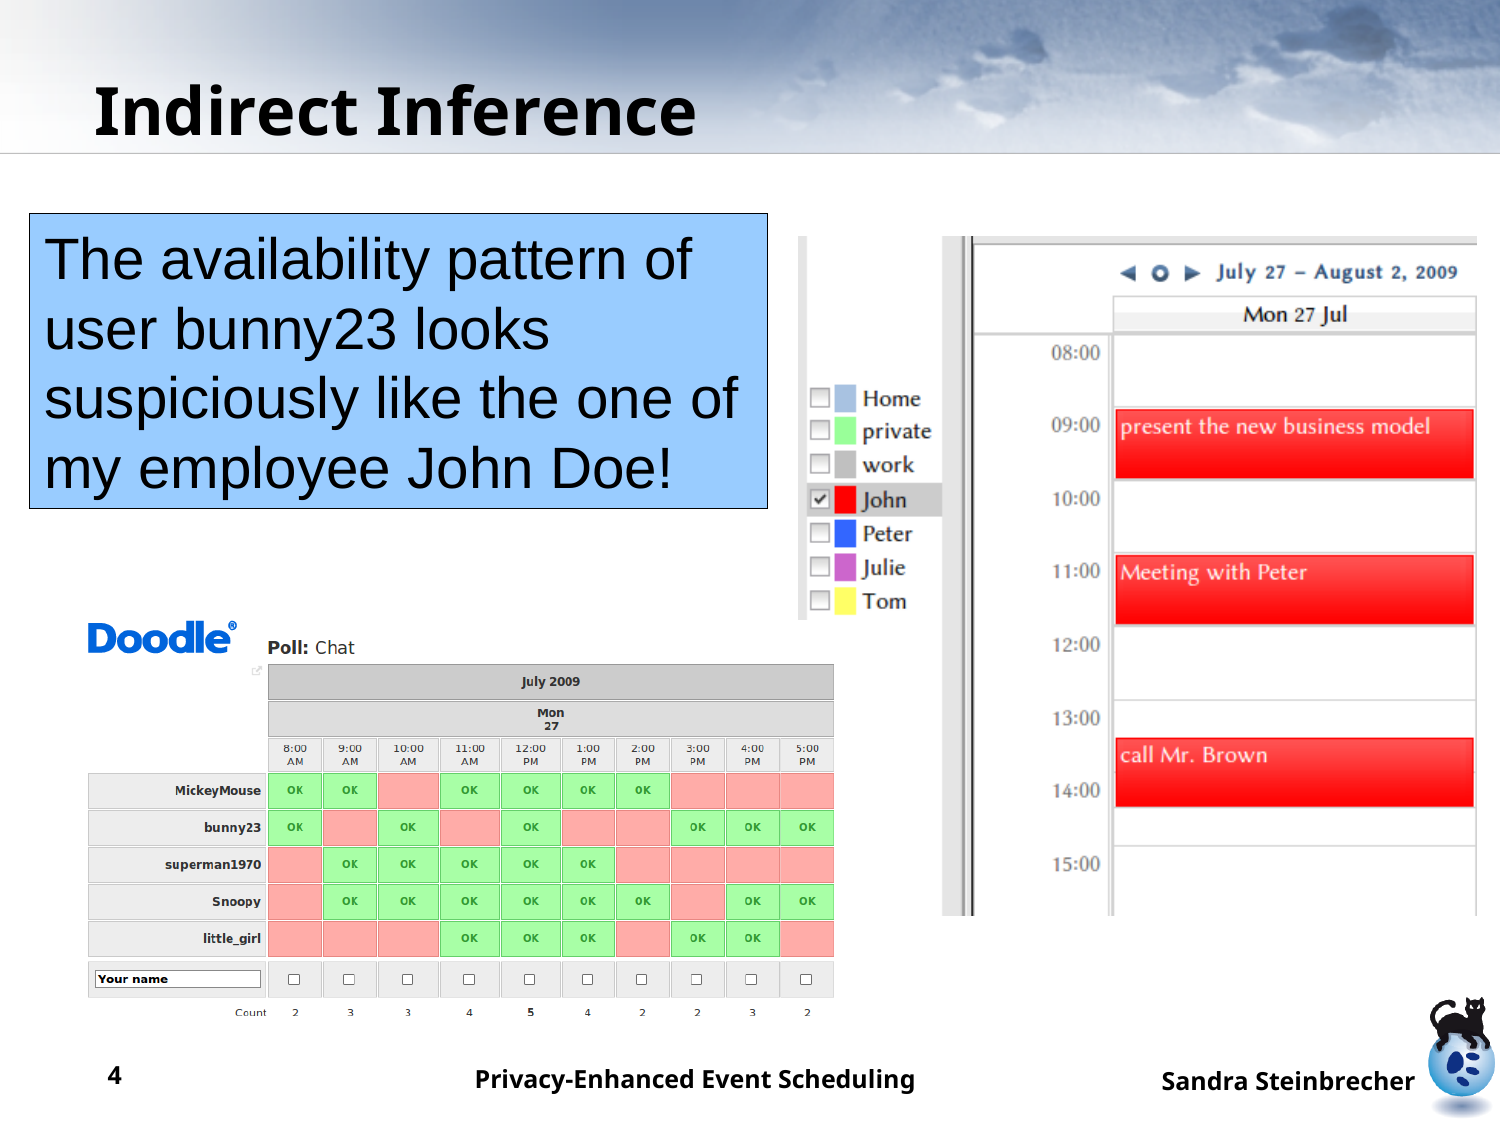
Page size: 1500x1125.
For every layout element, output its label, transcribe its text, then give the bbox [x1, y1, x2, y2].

picture [1437, 987, 1500, 1125]
title Indirect Inference [94, 21, 1388, 197]
picture [88, 236, 1477, 1016]
picture [0, 0, 1500, 198]
text_box The availability pattern of user bunny23 looks suspiciously like the one of my employee John Doe! [29, 213, 768, 509]
